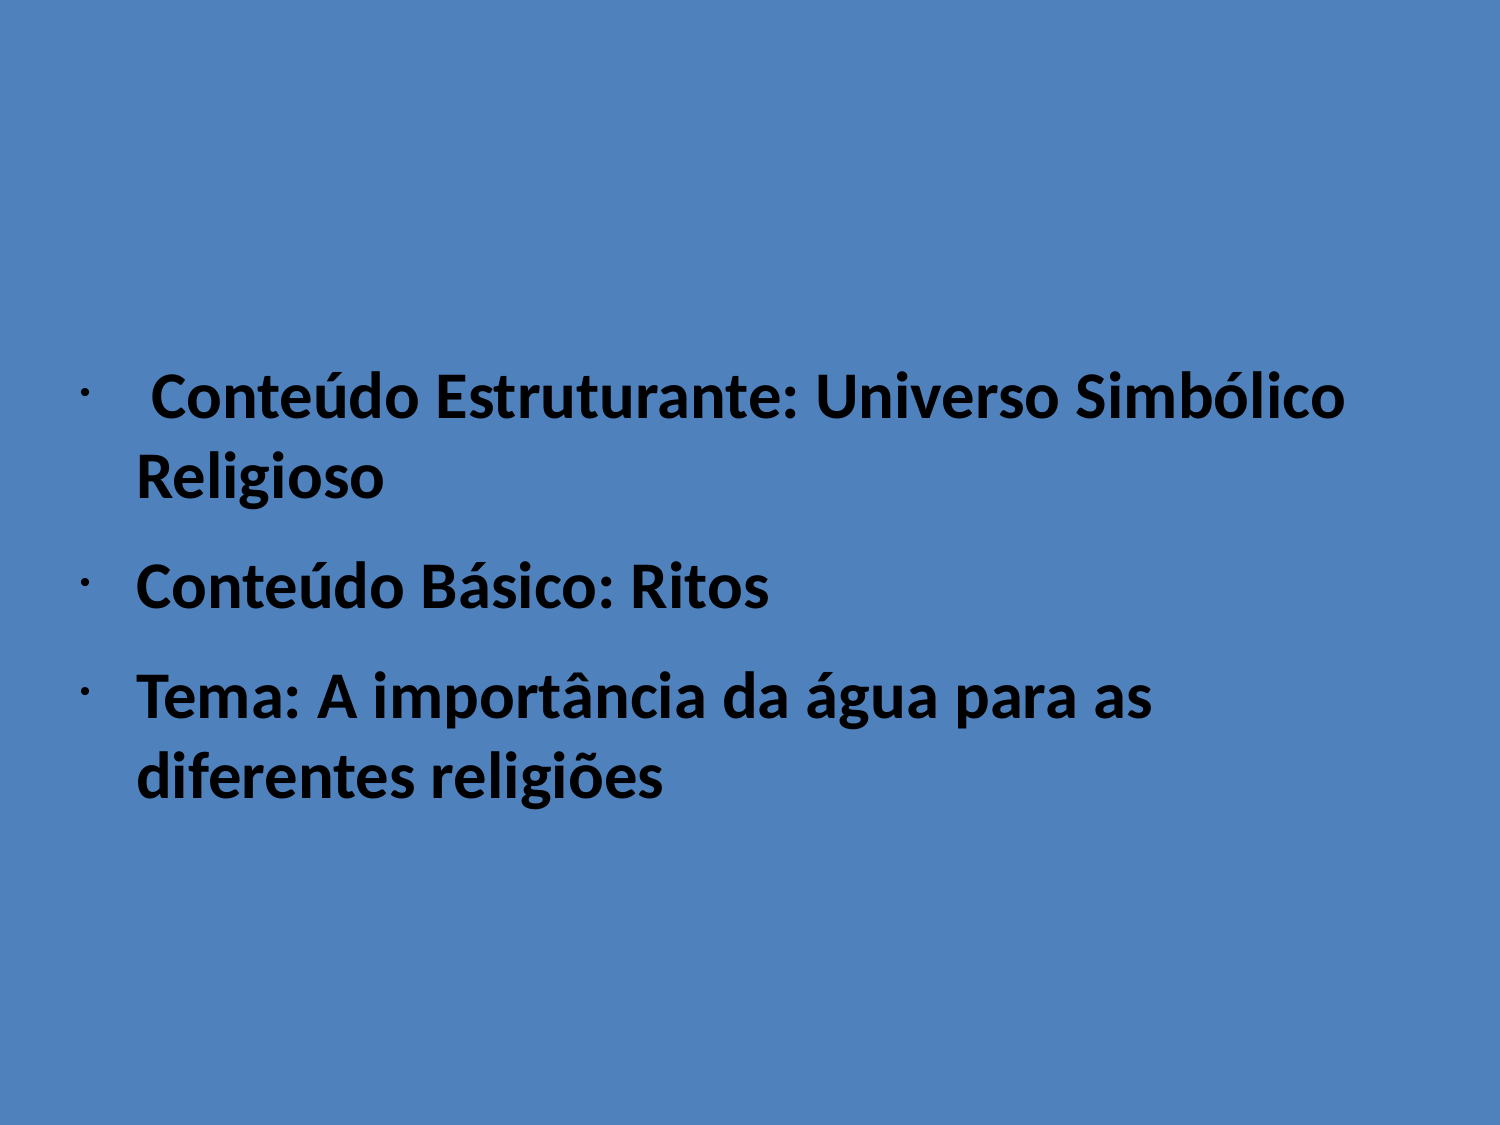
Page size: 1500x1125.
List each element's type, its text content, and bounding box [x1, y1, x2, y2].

list Conteúdo Estruturante: Universo Simbólico Religioso Conteúdo Básico: Ritos Tema: A importância da água para as diferentes religiões [64, 125, 1415, 982]
